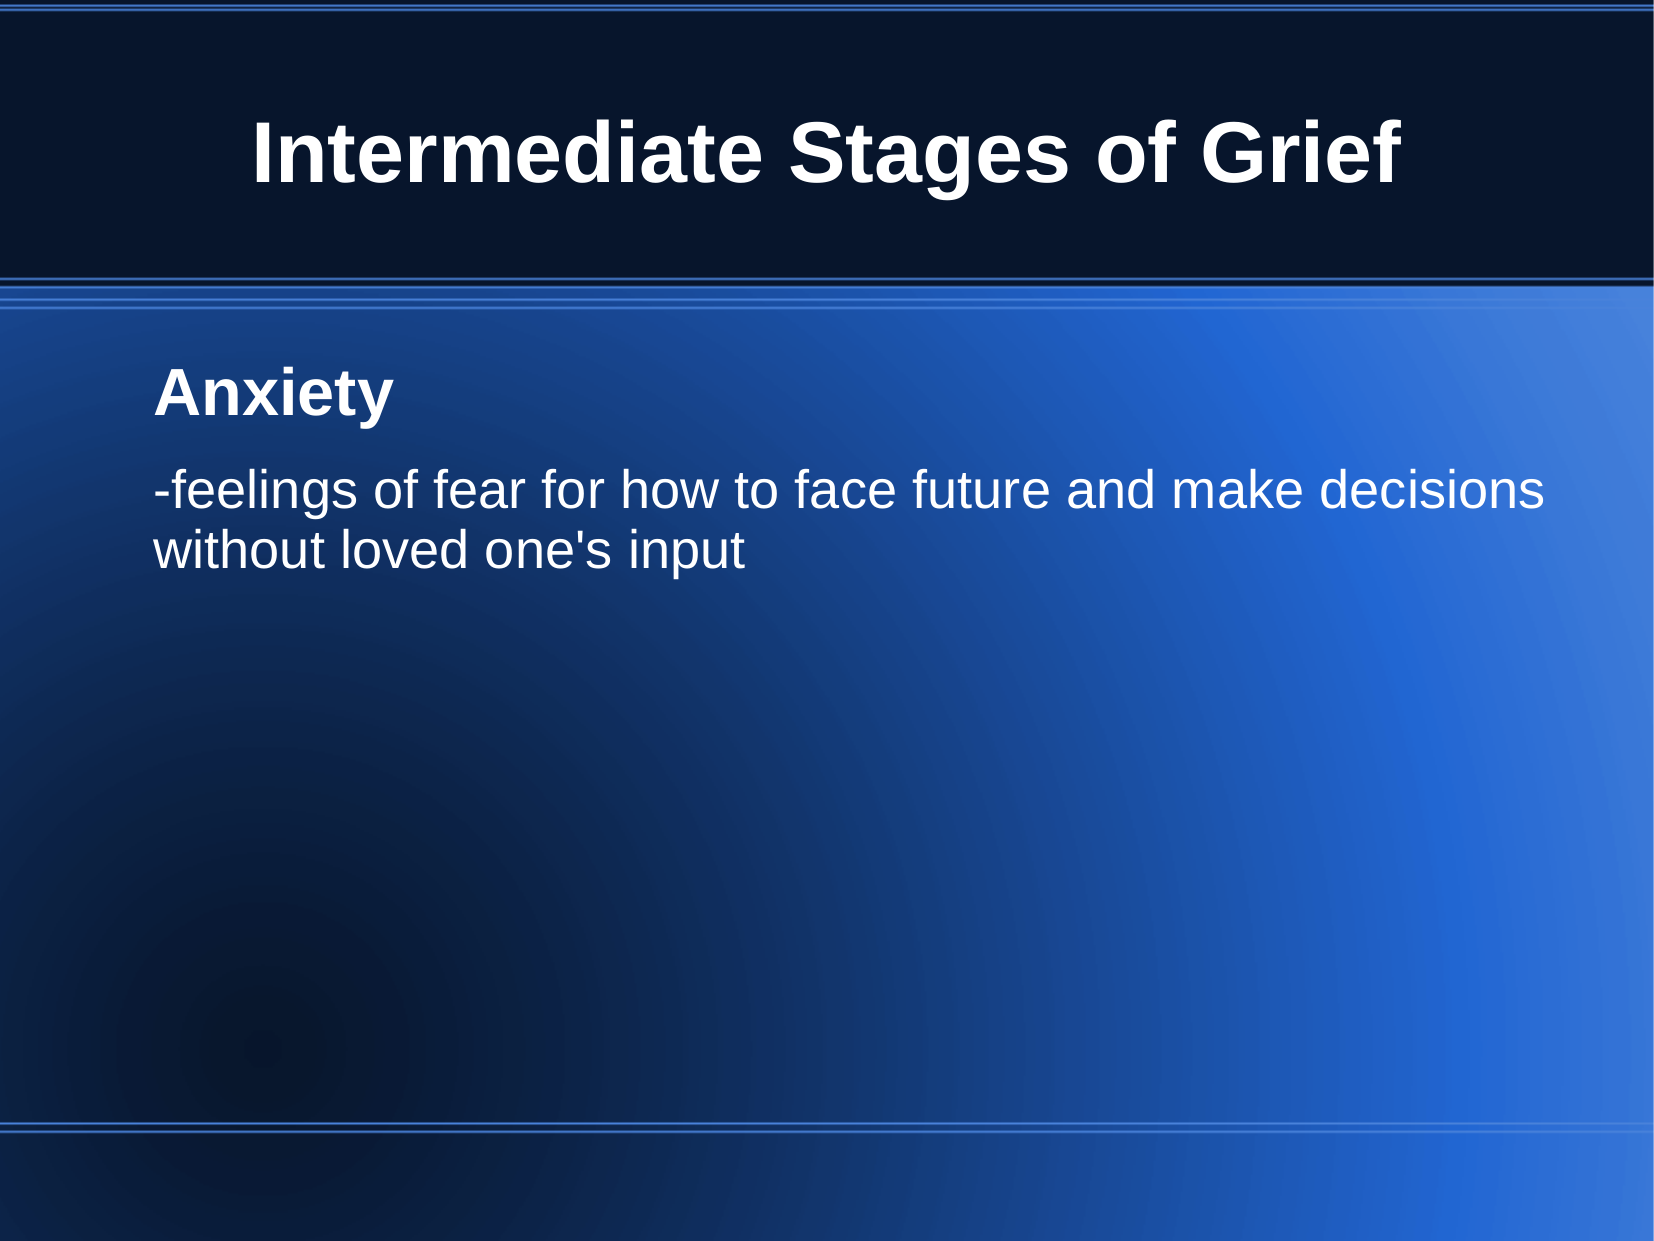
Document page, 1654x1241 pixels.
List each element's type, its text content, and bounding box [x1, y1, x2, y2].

list Anxiety -feelings of fear for how to face future and make decisions without loved one's input [82, 355, 1571, 1058]
title Intermediate Stages of Grief [82, 49, 1571, 257]
picture [0, 0, 1654, 1241]
